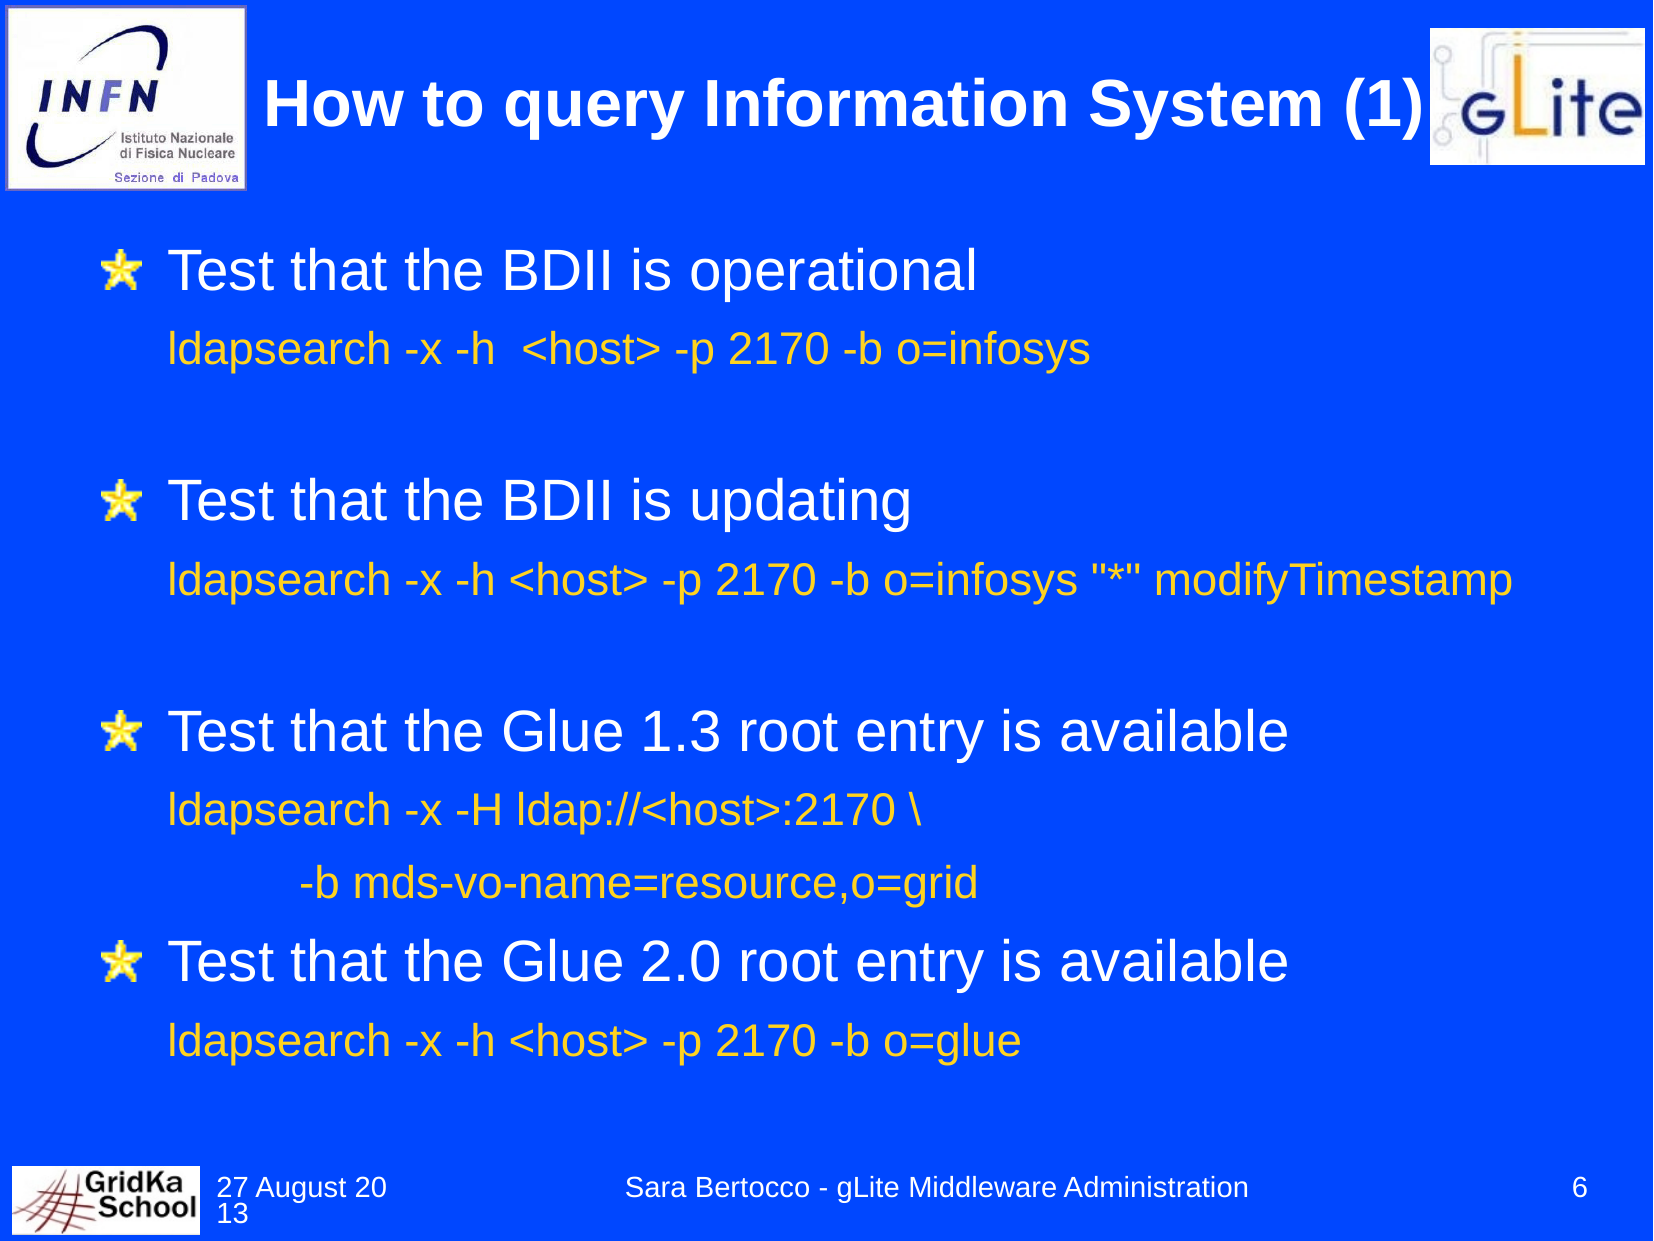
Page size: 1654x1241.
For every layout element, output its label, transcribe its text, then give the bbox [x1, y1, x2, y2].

text_box Test that the BDII is operational ldapsearch -x -h <host> -p 2170 -b o=infosys Test that the BDII is updating ldapsearch -x -h <host> -p 2170 -b o=infosys "*" modifyTimestamp Test that the Glue 1.3 root entry is available ldapsearch -x -H ldap://<host>:2170 \ -b mds-vo-name=resource,o=grid Test that the Glue 2.0 root entry is available ldapsearch -x -h <host> -p 2170 -b o=glue [86, 229, 1530, 1075]
picture [5, 5, 247, 191]
title How to query Information System (1) [247, 25, 1645, 181]
picture [1430, 28, 1645, 165]
picture [12, 1166, 200, 1235]
